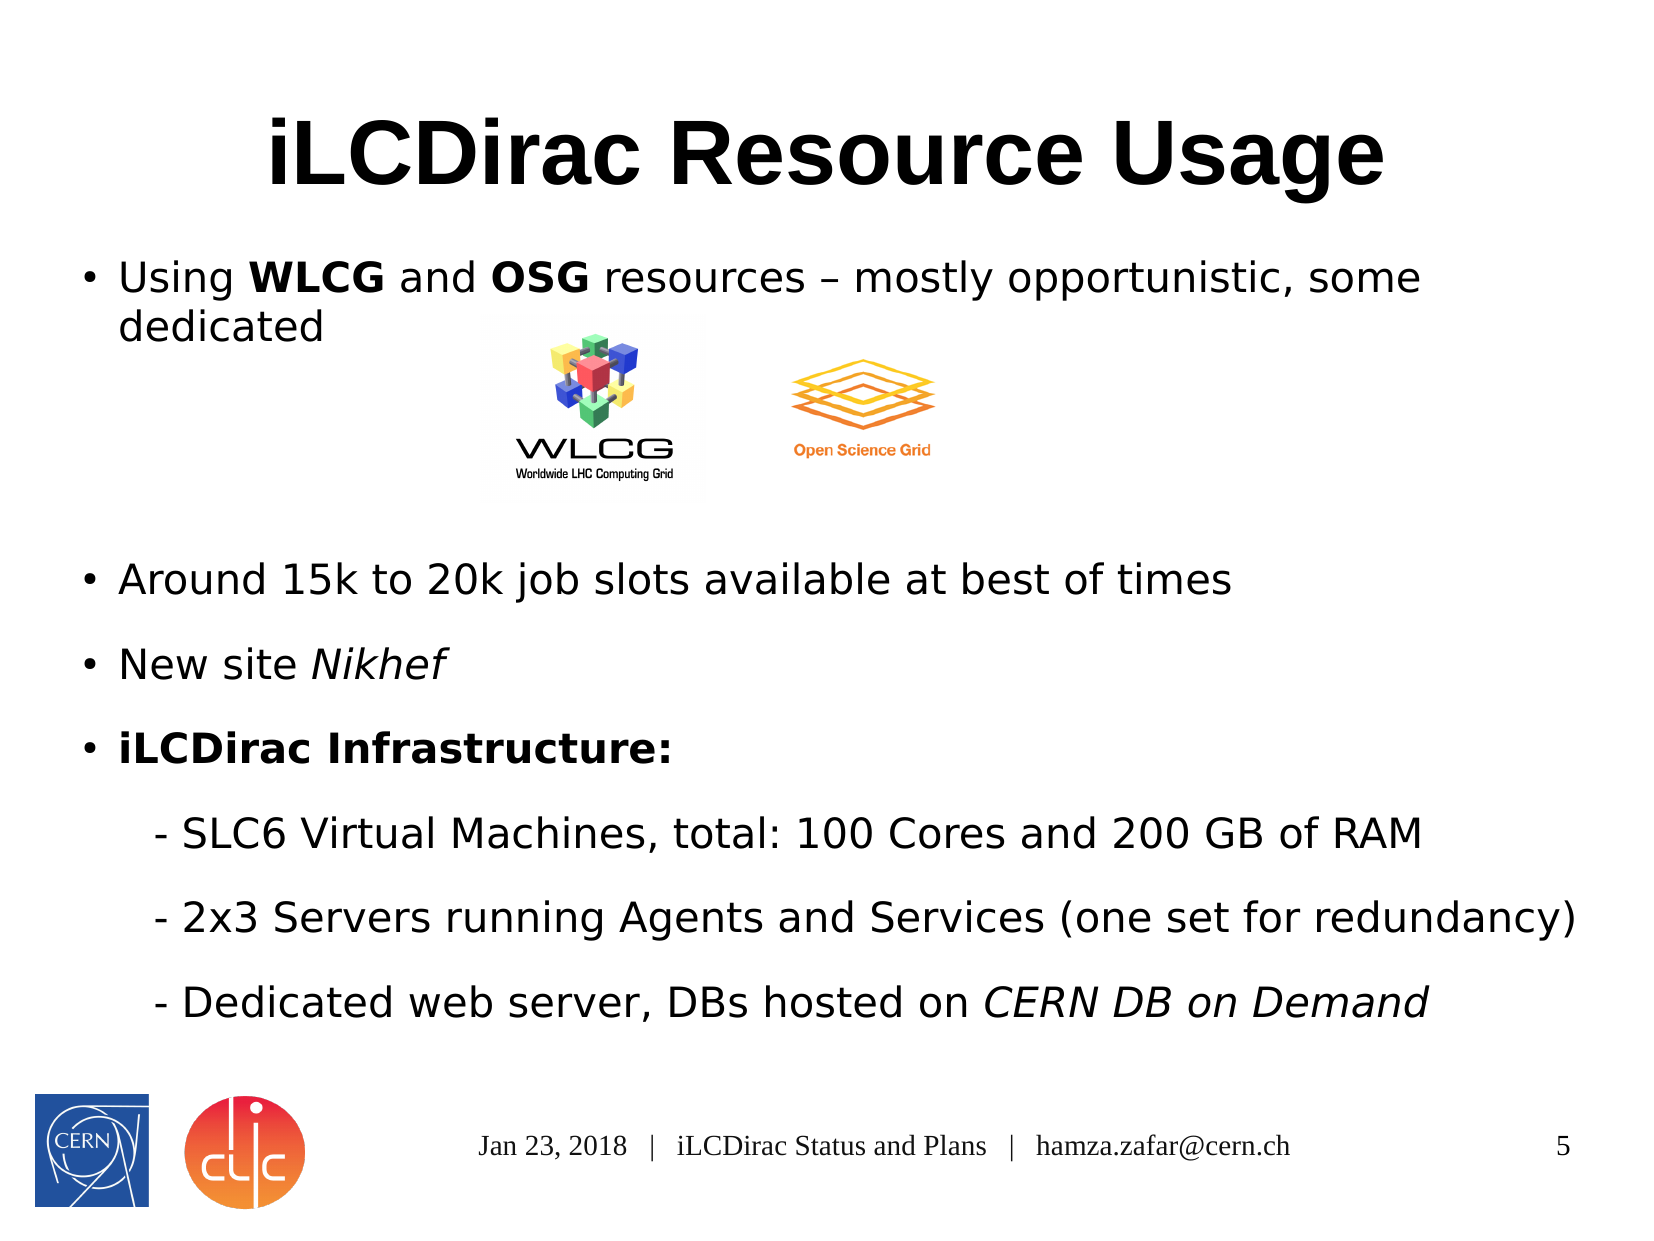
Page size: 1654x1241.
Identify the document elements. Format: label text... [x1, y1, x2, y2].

picture [154, 1067, 335, 1237]
picture [35, 1094, 149, 1208]
subtitle Using WLCG and OSG resources – mostly opportunistic, some dedicated Around 15k to 20k job slots available at best of times New site Nikhef iLCDirac Infrastructure: - SLC6 Virtual Machines, total: 100 Cores and 200 GB of RAM - 2x3 Servers running Agents and Services (one set for redundancy) - Dedicated web server, DBs hosted on CERN DB on Demand [82, 51, 1636, 1239]
picture [788, 329, 939, 481]
picture [480, 314, 706, 503]
